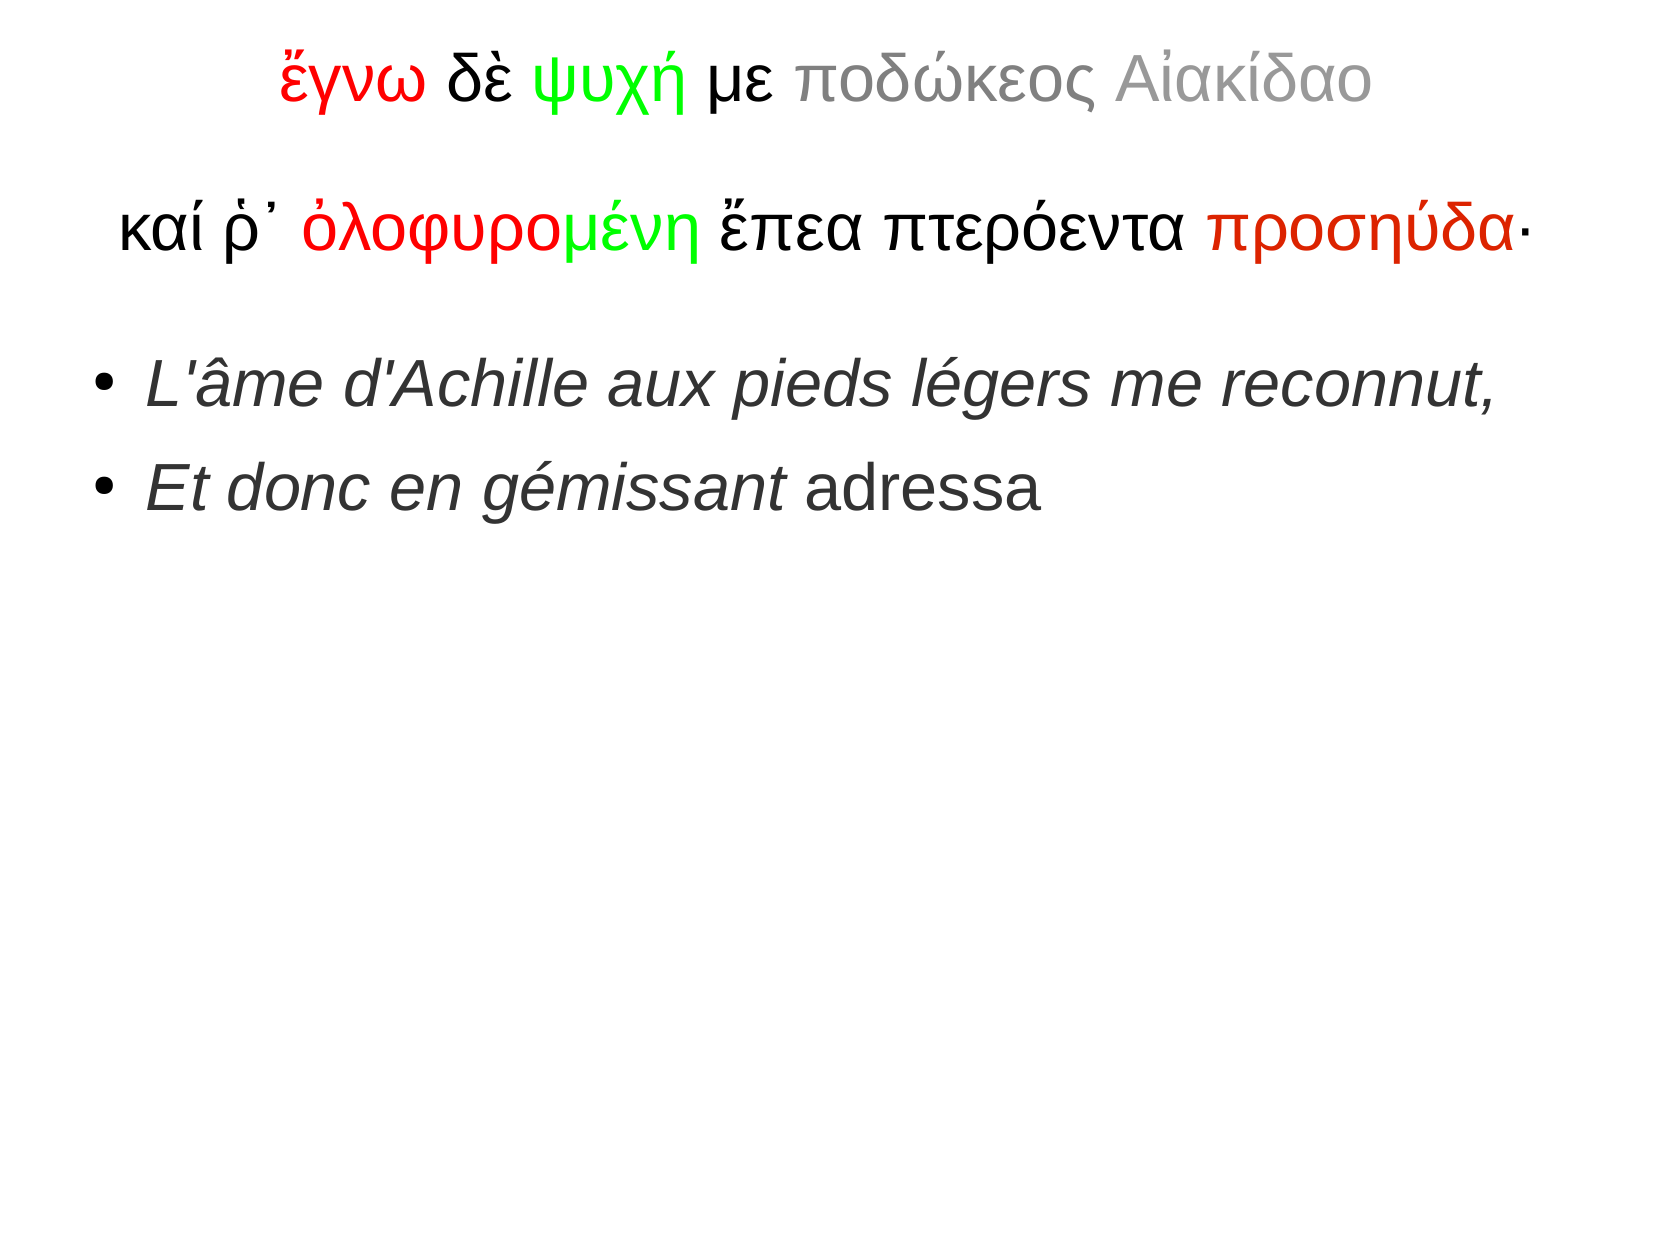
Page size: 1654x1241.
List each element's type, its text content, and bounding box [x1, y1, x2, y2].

list L'âme d'Achille aux pieds légers me reconnut, Et donc en gémissant adressa [74, 345, 1563, 1065]
title ἔγνω δὲ ψυχή με ποδώκεος Αἰακίδαο καί ῥ᾽ ὀλοφυρομένη ἔπεα πτερόεντα προσηύδα· [82, 0, 1571, 321]
